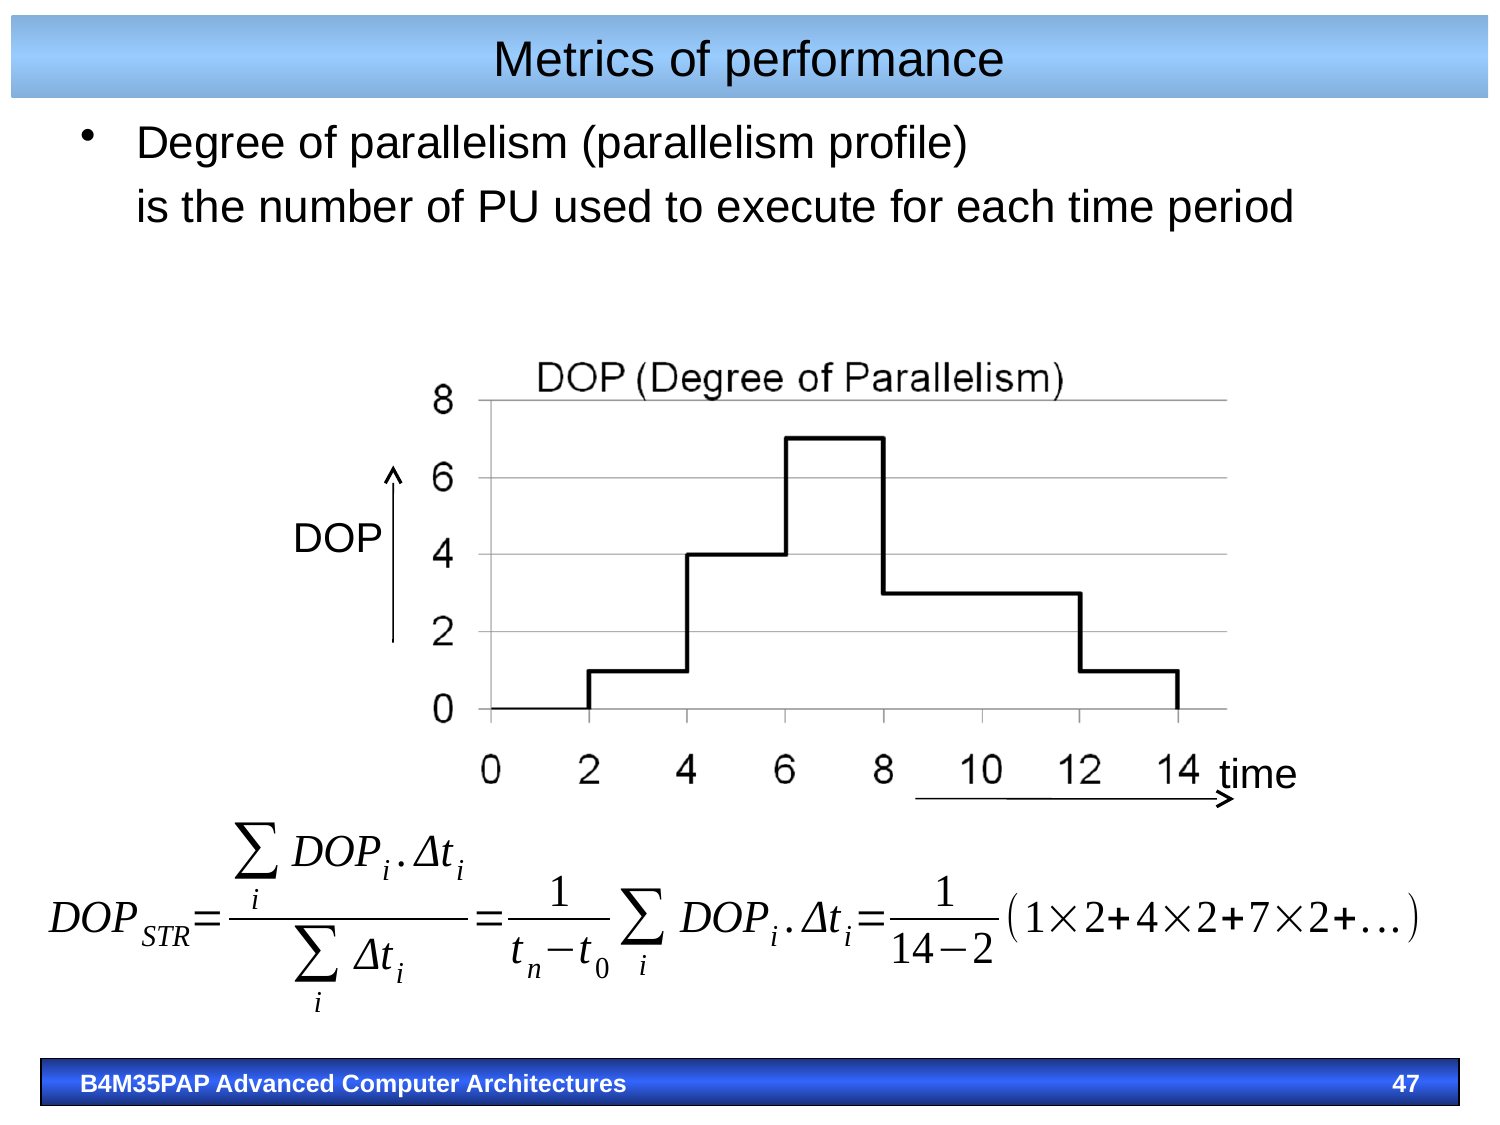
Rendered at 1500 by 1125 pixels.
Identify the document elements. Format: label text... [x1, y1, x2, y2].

chart [35, 820, 1434, 1020]
text_box DOP [278, 503, 399, 569]
text_box Degree of parallelism (parallelism profile) is the number of PU used to execute for each time period [64, 105, 1436, 1043]
title Metrics of performance [11, 15, 1489, 98]
text_box time [1204, 739, 1313, 805]
